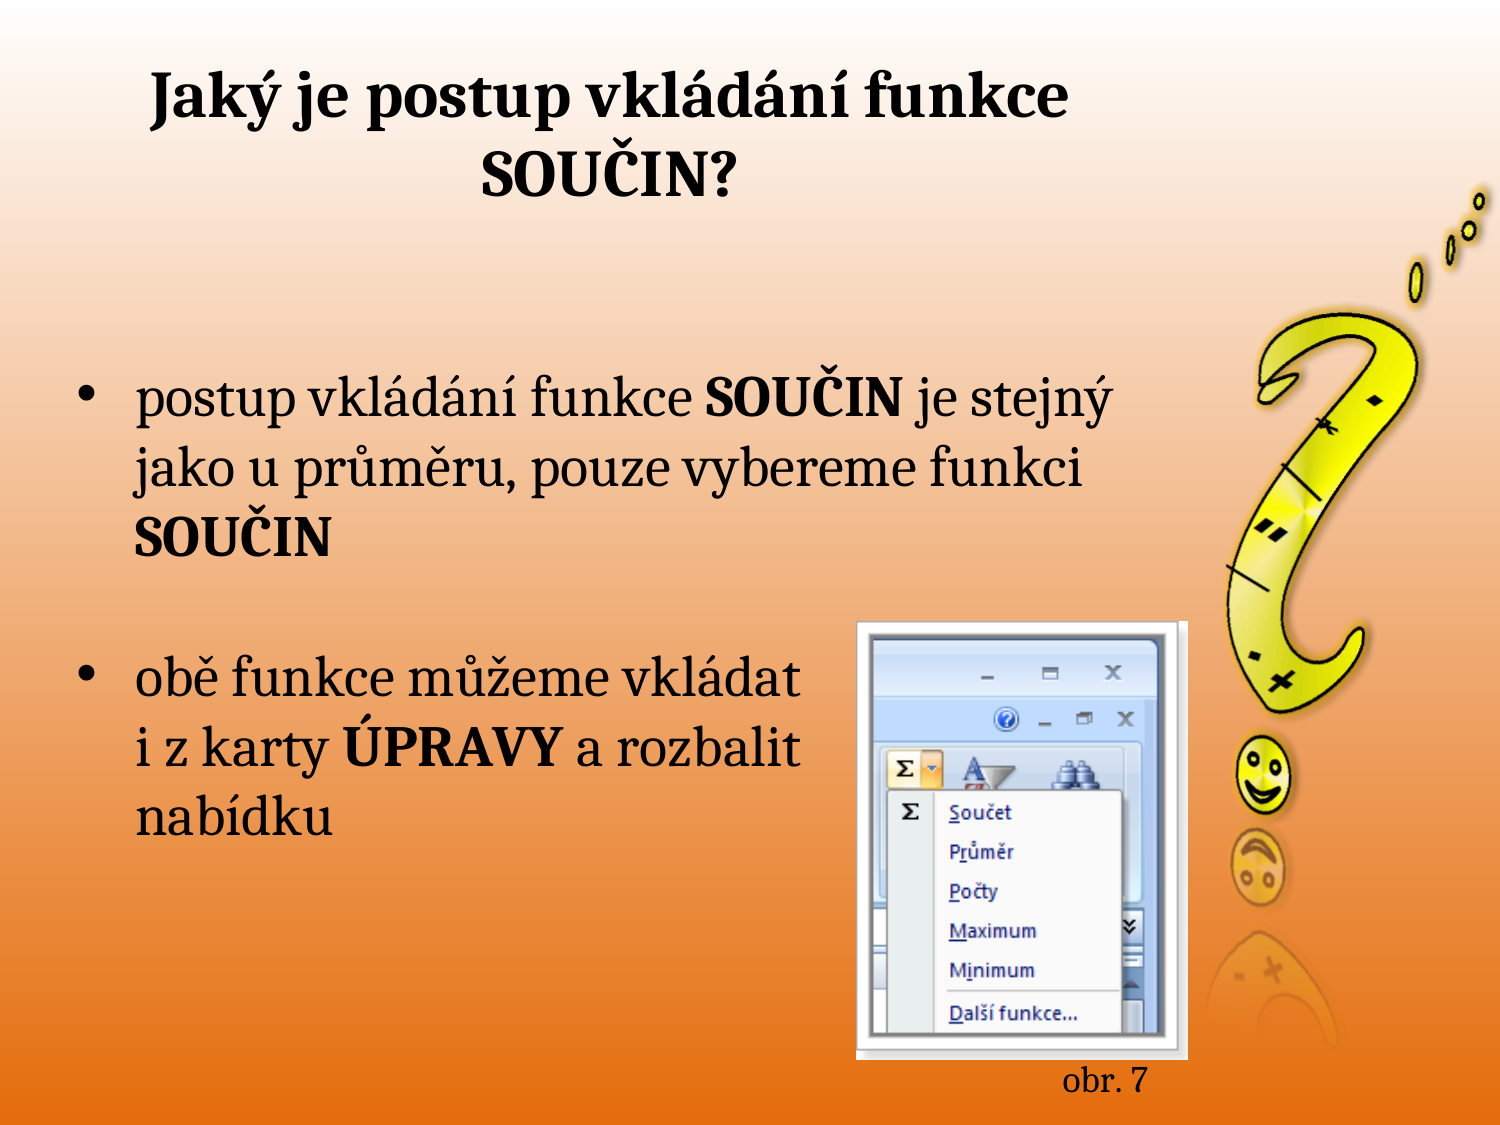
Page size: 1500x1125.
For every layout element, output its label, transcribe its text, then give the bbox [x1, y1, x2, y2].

picture [856, 160, 1500, 1125]
text_box postup vkládání funkce SOUČIN je stejný jako u průměru, pouze vybereme funkci SOUČIN obě funkce můžeme vkládat i z karty ÚPRAVY a rozbalit nabídku [17, 350, 1229, 856]
text_box obr. 7 [1047, 1046, 1164, 1108]
text_box Jaký je postup vkládání funkce SOUČIN? [0, 42, 1223, 219]
